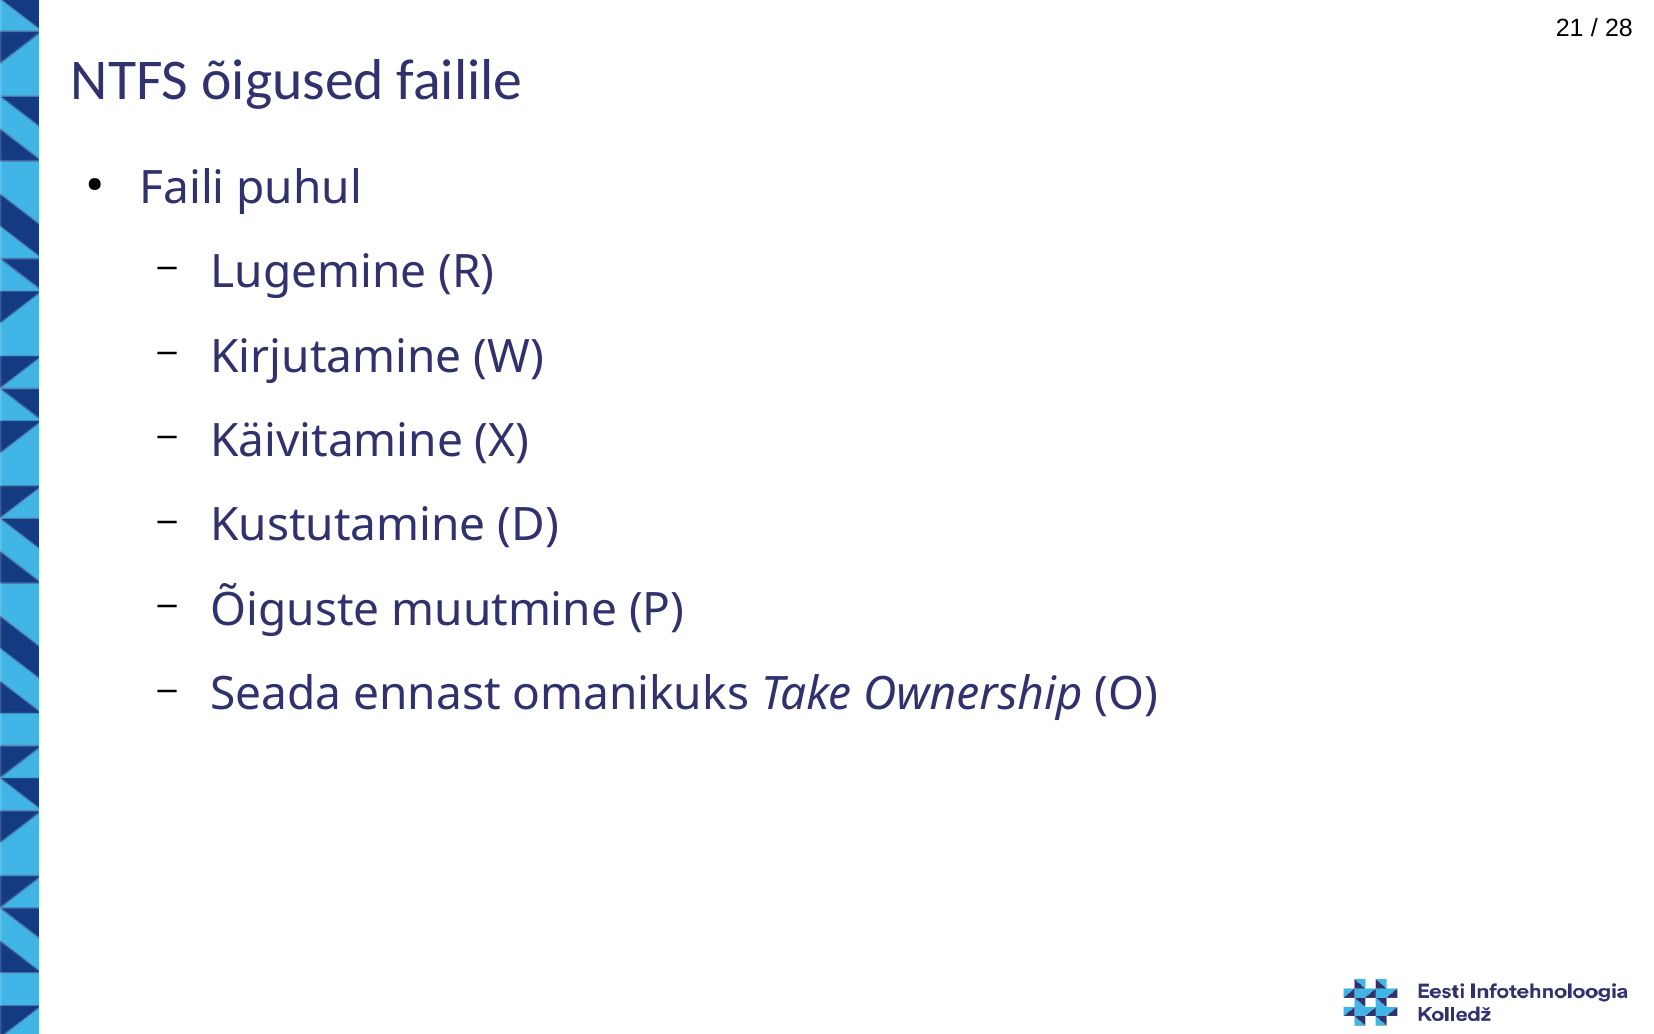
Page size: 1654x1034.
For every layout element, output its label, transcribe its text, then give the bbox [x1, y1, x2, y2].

list Faili puhul Lugemine (R) Kirjutamine (W) Käivitamine (X) Kustutamine (D) Õiguste muutmine (P) Seada ennast omanikuks Take Ownership (O) [68, 153, 1630, 957]
title NTFS õigused failile [70, 41, 1630, 130]
